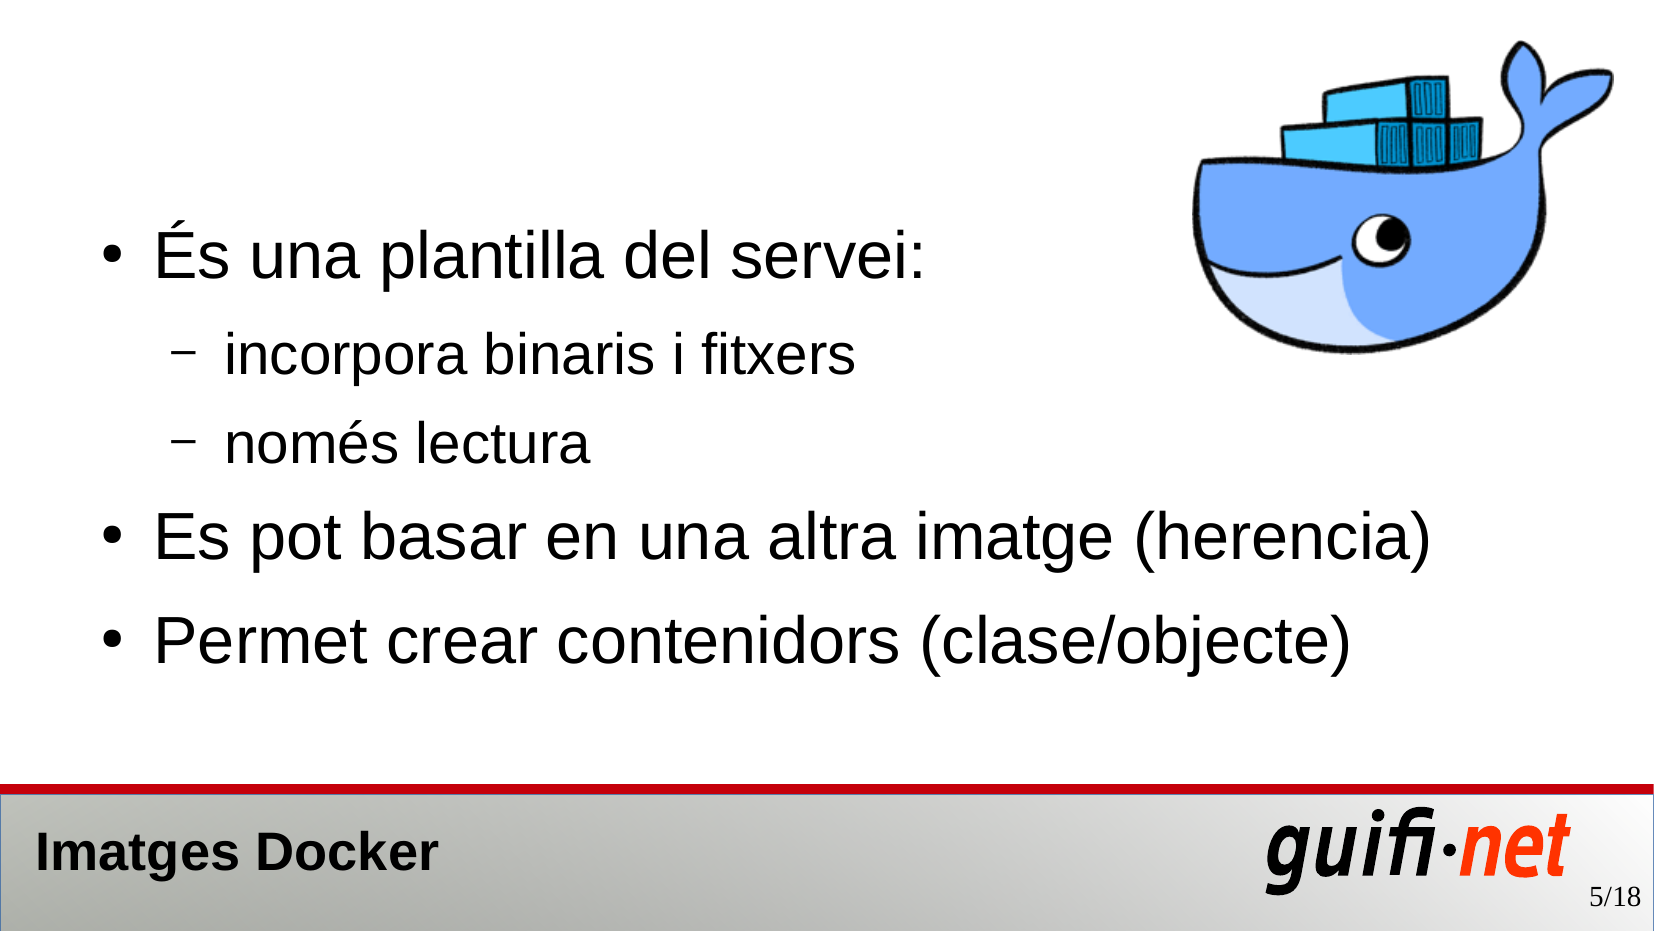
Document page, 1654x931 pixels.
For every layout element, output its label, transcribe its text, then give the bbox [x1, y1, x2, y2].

title Imatges Docker [35, 804, 1182, 898]
list És una plantilla del servei: incorpora binaris i fitxers només lectura Es pot basar en una altra imatge (herencia) Permet crear contenidors (clase/objecte) [82, 217, 1571, 758]
picture [1192, 40, 1614, 355]
